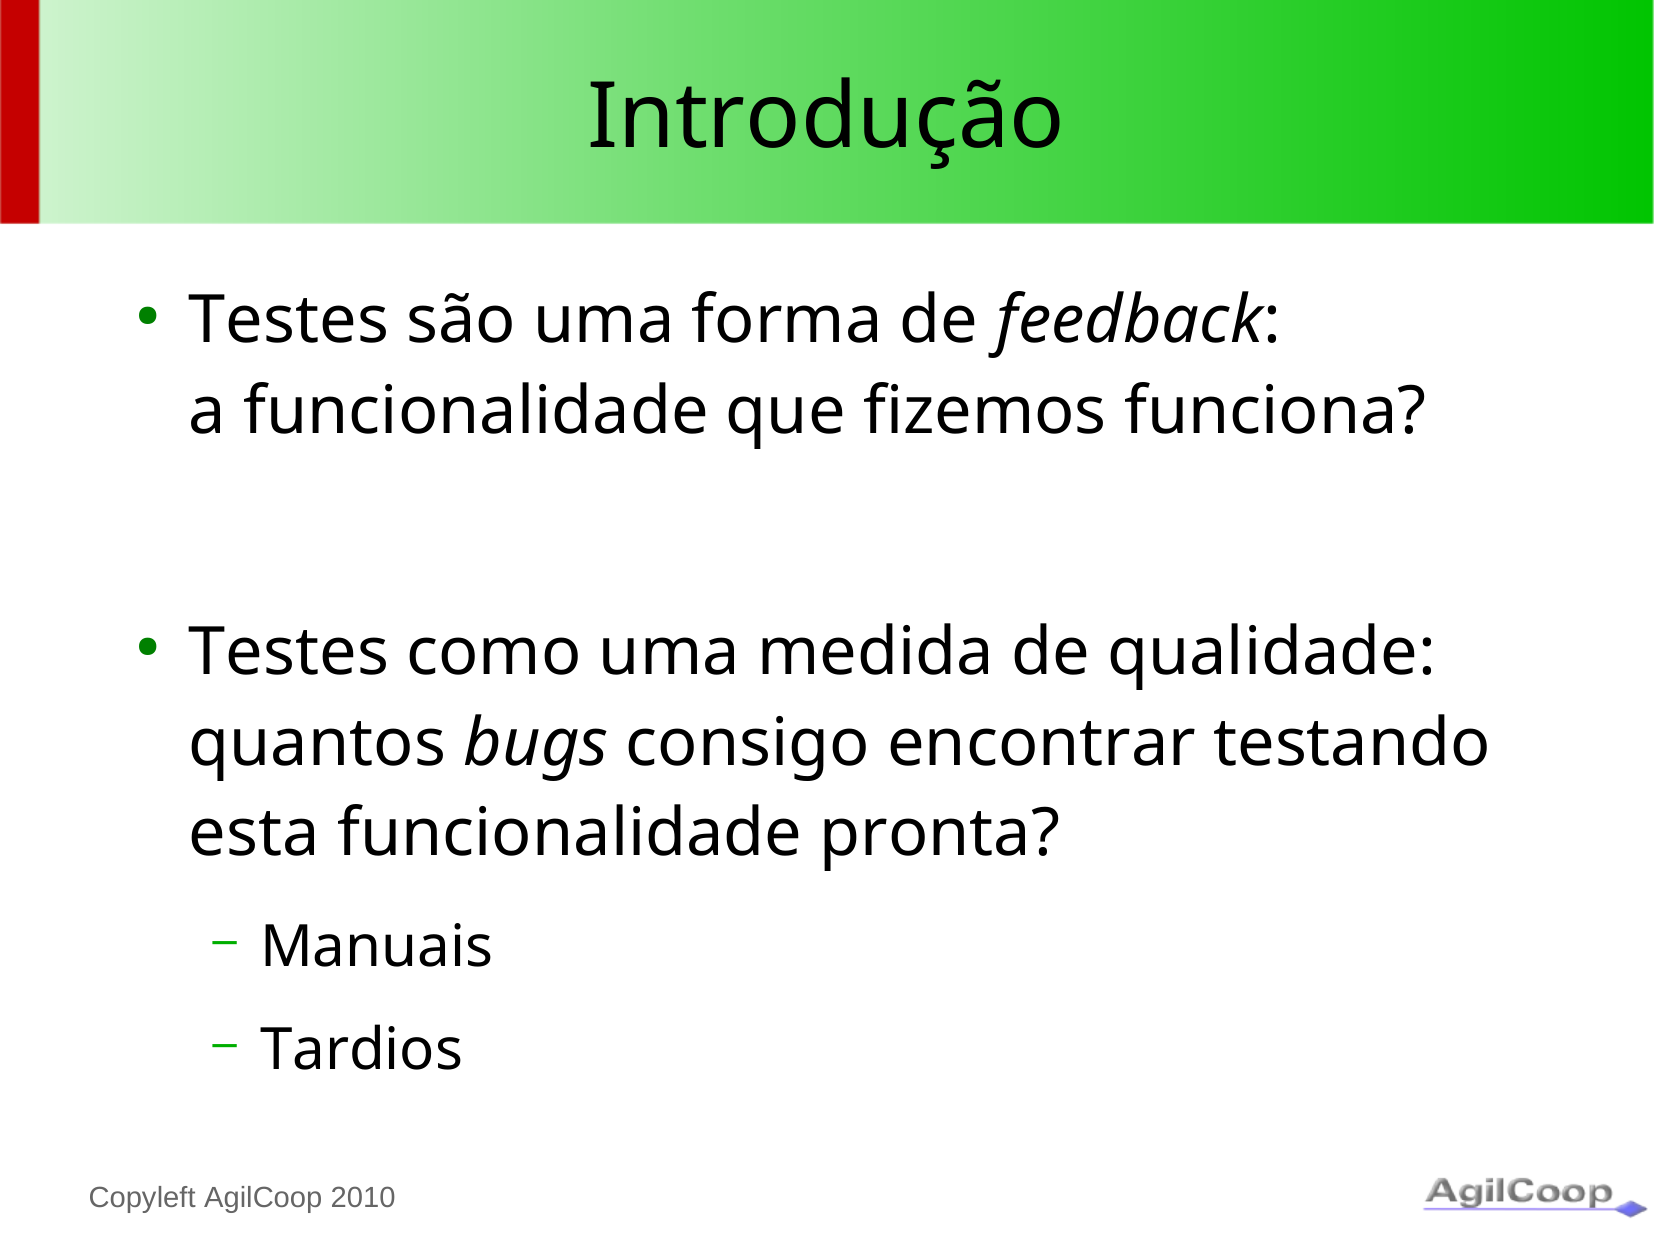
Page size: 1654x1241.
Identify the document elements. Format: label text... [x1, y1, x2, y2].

title Introdução [82, 8, 1571, 216]
picture [0, 0, 1654, 1241]
list Testes são uma forma de feedback: a funcionalidade que fizemos funciona? Testes como uma medida de qualidade: quantos bugs consigo encontrar testando esta funcionalidade pronta? Manuais Tardios [118, 271, 1607, 1152]
